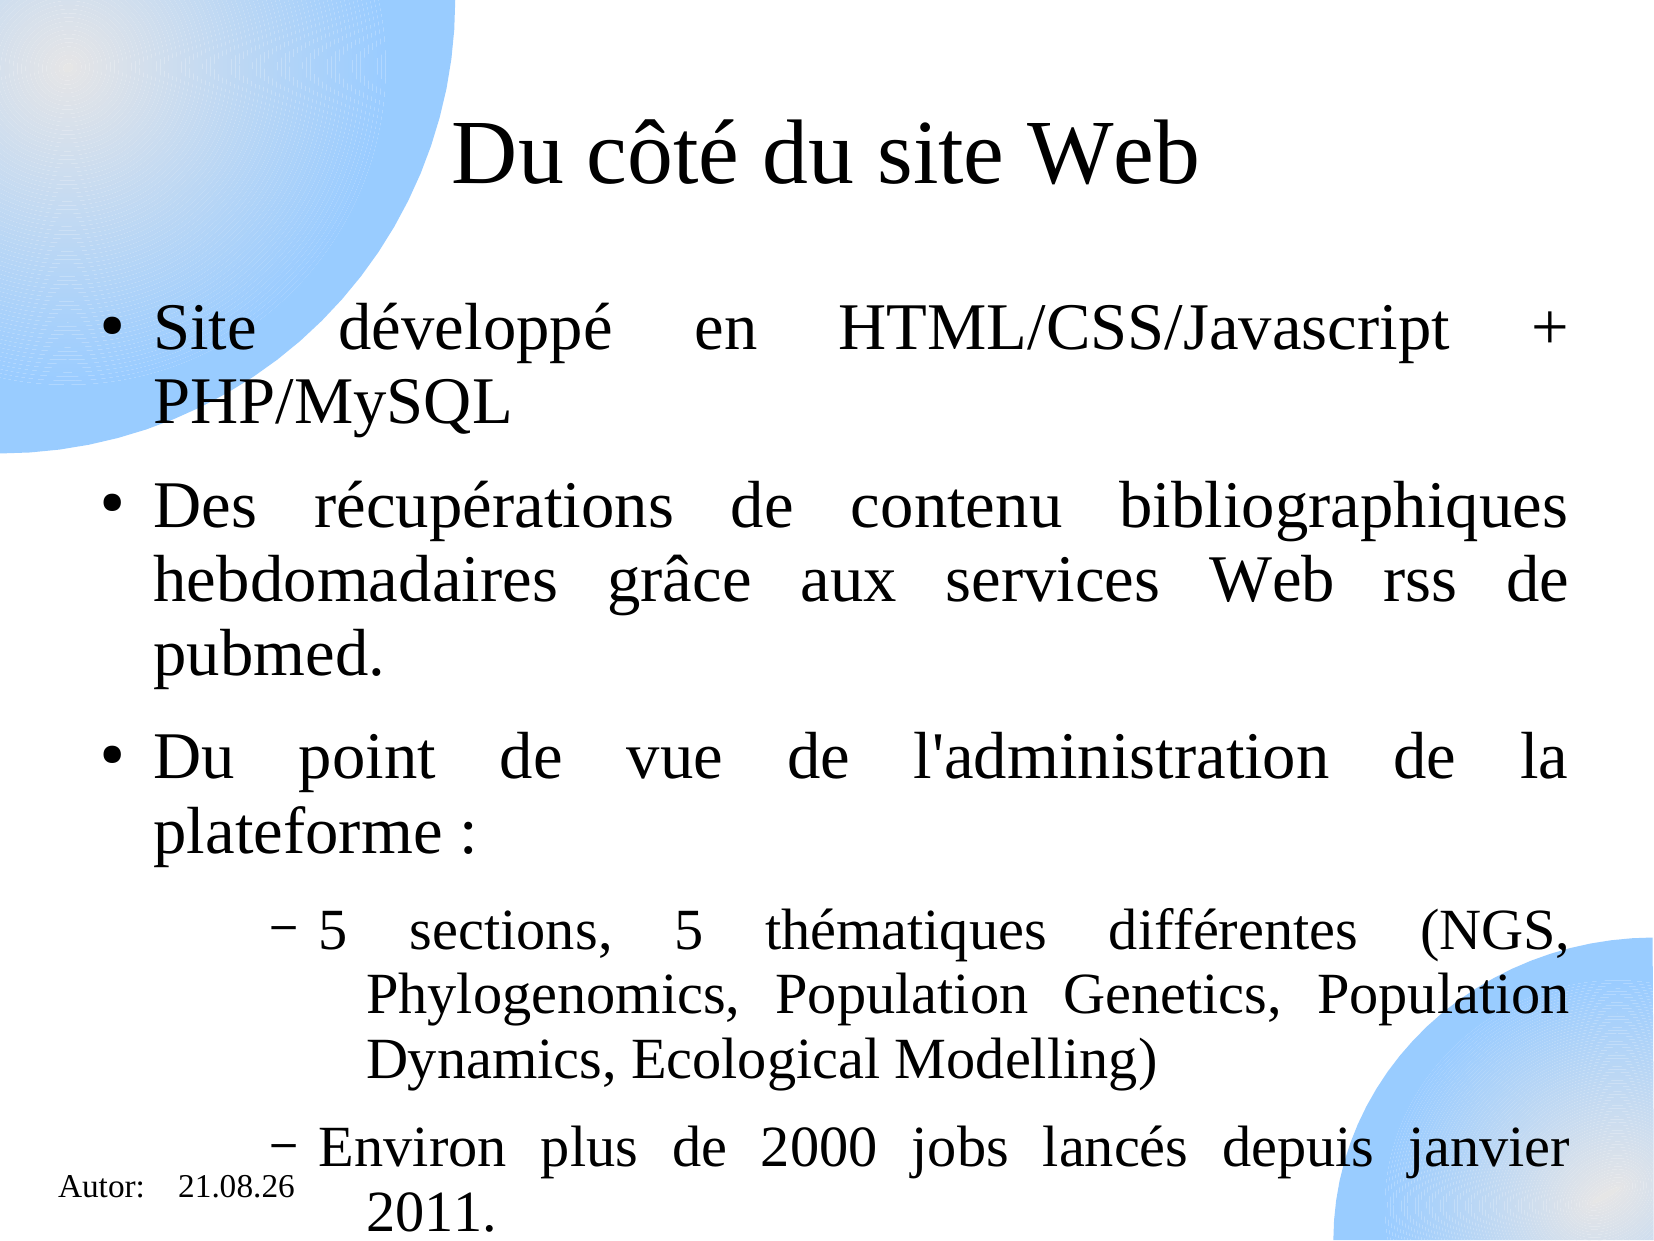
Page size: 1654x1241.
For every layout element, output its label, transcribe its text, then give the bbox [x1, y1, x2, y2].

list Site développé en HTML/CSS/Javascript + PHP/MySQL Des récupérations de contenu bibliographiques hebdomadaires grâce aux services Web rss de pubmed. Du point de vue de l'administration de la plateforme : 5 sections, 5 thématiques différentes (NGS, Phylogenomics, Population Genetics, Population Dynamics, Ecological Modelling) Environ plus de 2000 jobs lancés depuis janvier 2011. [82, 290, 1571, 1241]
title Du côté du site Web [82, 49, 1571, 257]
